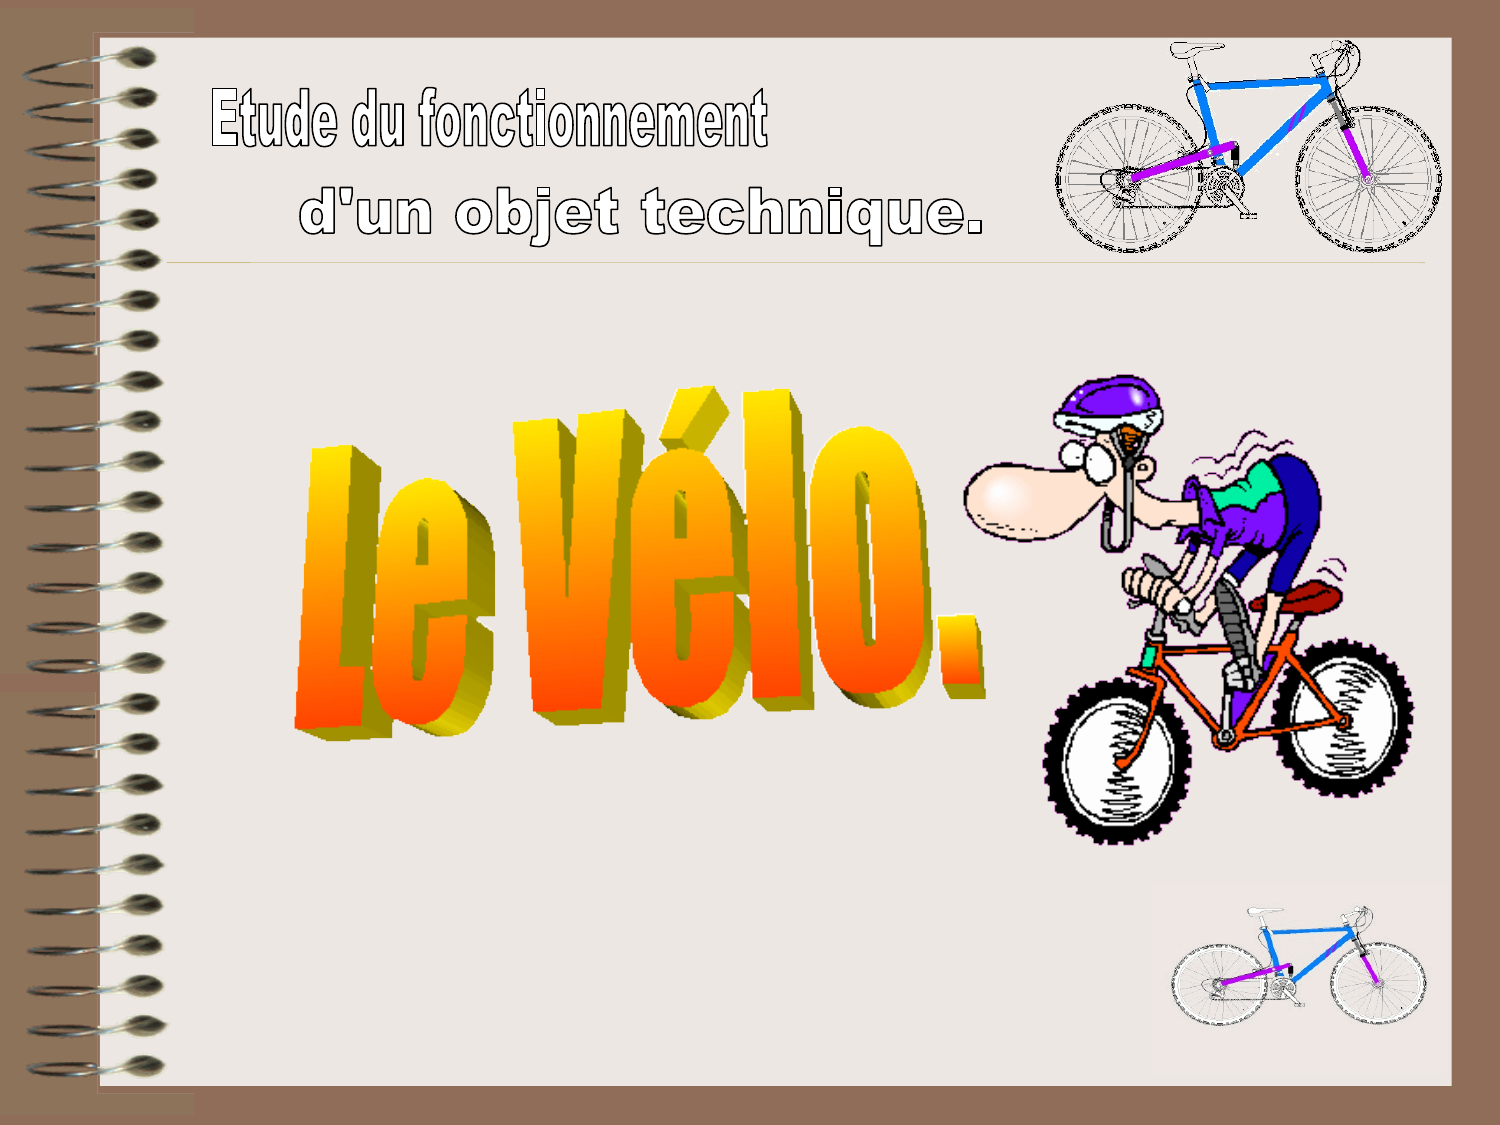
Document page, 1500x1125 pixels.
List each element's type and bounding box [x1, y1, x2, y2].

text_box [725, 103, 748, 146]
text_box [357, 199, 391, 234]
text_box [285, 88, 309, 147]
text_box [419, 87, 436, 146]
picture [1050, 37, 1446, 258]
text_box [312, 103, 337, 147]
text_box [239, 88, 256, 147]
text_box [455, 199, 492, 234]
picture [0, 8, 194, 674]
text_box [749, 187, 783, 234]
text_box [340, 187, 353, 205]
text_box [668, 199, 704, 234]
text_box [829, 200, 842, 234]
text_box [603, 103, 626, 146]
text_box [751, 88, 767, 147]
text_box [464, 103, 487, 146]
picture [0, 692, 194, 1115]
text_box [497, 187, 532, 234]
text_box [300, 187, 335, 234]
text_box [380, 104, 403, 147]
text_box [641, 187, 665, 234]
text_box [436, 103, 461, 147]
text_box [516, 88, 533, 147]
text_box [576, 103, 600, 146]
picture [1151, 885, 1447, 1074]
text_box [352, 88, 376, 147]
text_box [629, 103, 655, 147]
text_box [259, 104, 282, 147]
text_box [537, 187, 550, 197]
text_box [212, 88, 237, 146]
text_box [548, 103, 574, 147]
text_box [829, 187, 842, 197]
text_box [789, 199, 822, 234]
picture [293, 353, 1447, 863]
text_box [530, 200, 550, 247]
text_box [657, 103, 694, 146]
text_box [707, 199, 744, 234]
text_box [888, 199, 922, 234]
text_box [847, 199, 882, 246]
text_box [555, 199, 592, 234]
text_box [490, 103, 515, 147]
text_box [968, 220, 981, 233]
text_box [697, 103, 722, 147]
text_box [397, 199, 431, 234]
text_box [927, 199, 964, 234]
text_box [594, 187, 619, 234]
text_box [536, 104, 545, 146]
text_box [536, 88, 545, 100]
